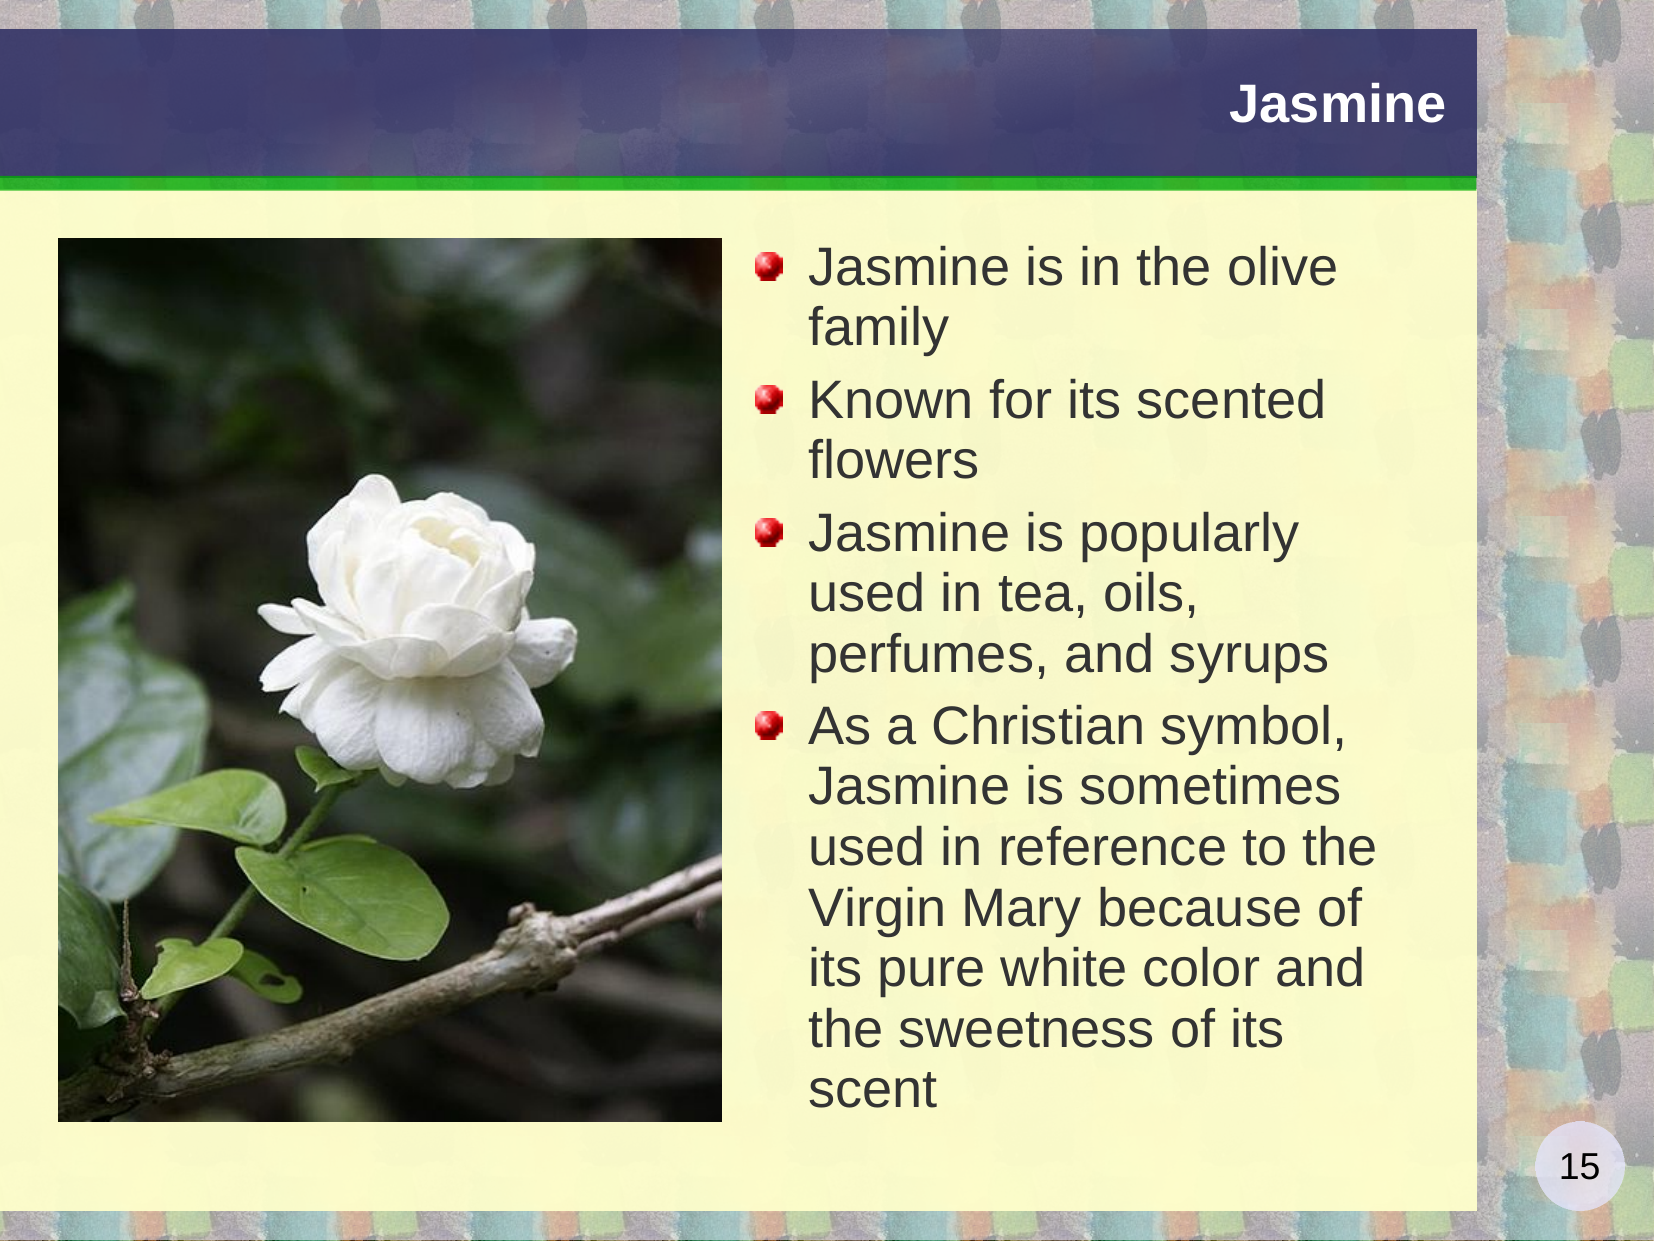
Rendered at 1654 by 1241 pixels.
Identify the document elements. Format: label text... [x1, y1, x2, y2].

title Jasmine [29, 59, 1447, 148]
picture [58, 238, 722, 1123]
list Jasmine is in the olive family Known for its scented flowers Jasmine is popularly used in tea, oils, perfumes, and syrups As a Christian symbol, Jasmine is sometimes used in reference to the Virgin Mary because of its pure white color and the sweetness of its scent [755, 236, 1418, 1182]
